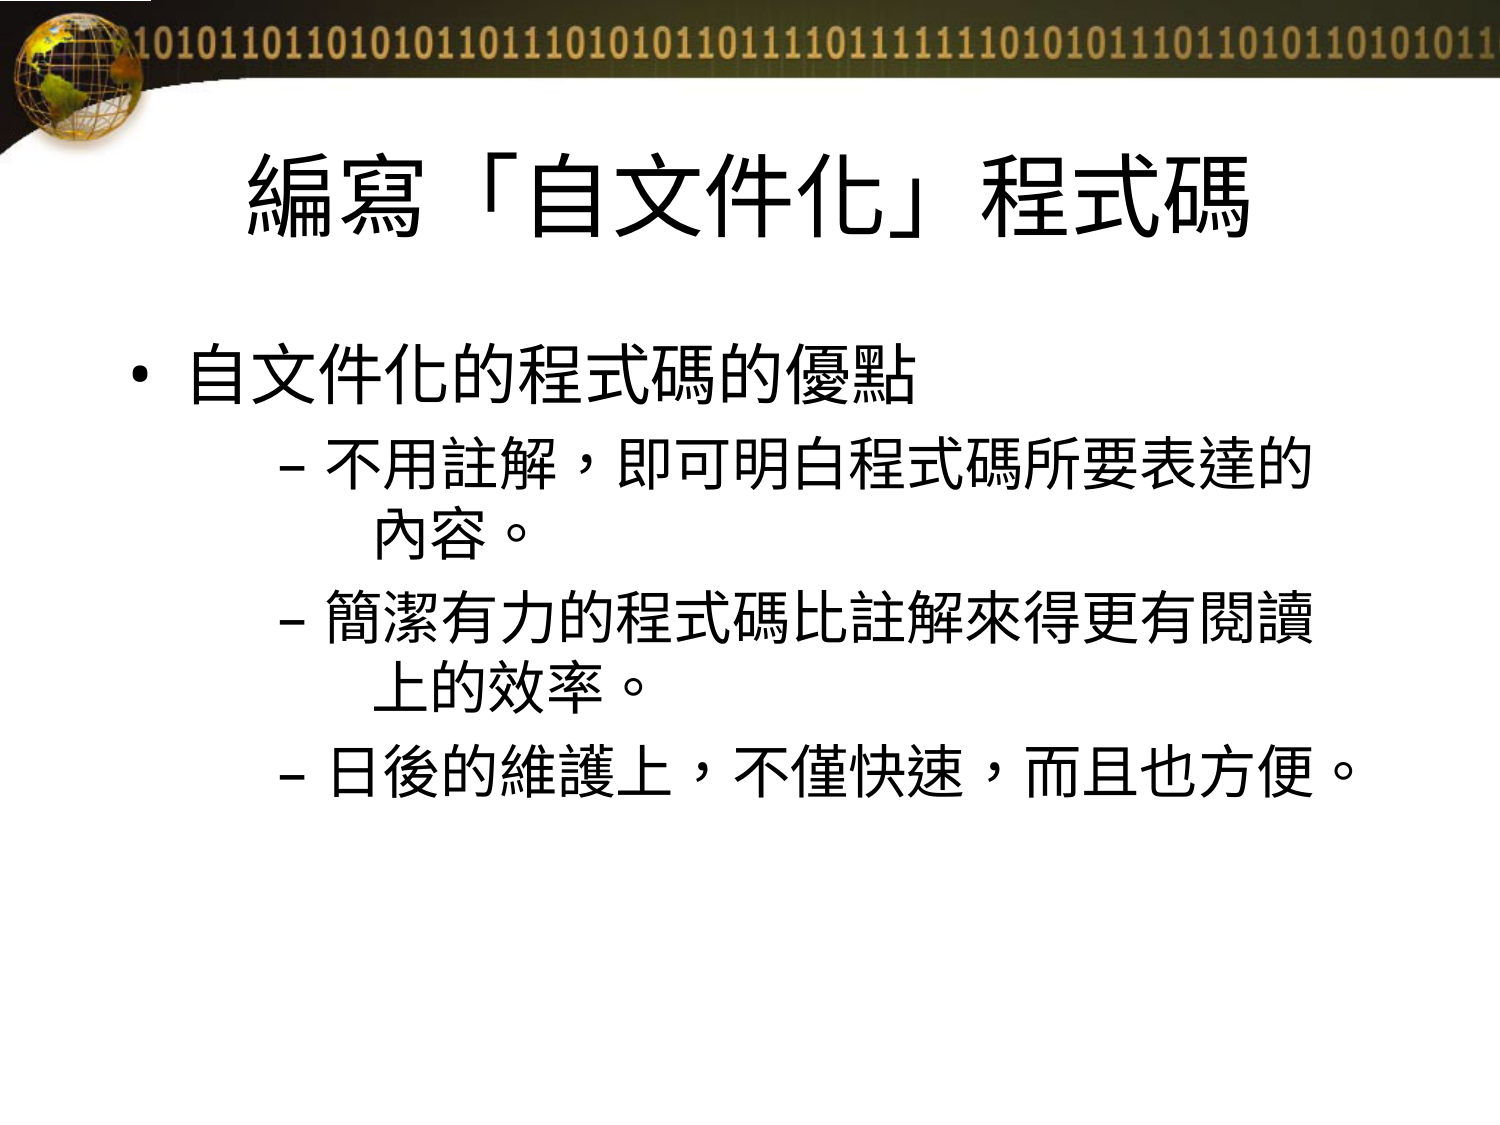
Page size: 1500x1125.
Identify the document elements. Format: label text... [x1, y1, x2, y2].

title 編寫「自文件化」程式碼 [112, 99, 1388, 288]
list 自文件化的程式碼的優點 不用註解，即可明白程式碼所要表達的內容。 簡潔有力的程式碼比註解來得更有閱讀上的效率。 日後的維護上，不僅快速，而且也方便。 [112, 324, 1388, 1000]
